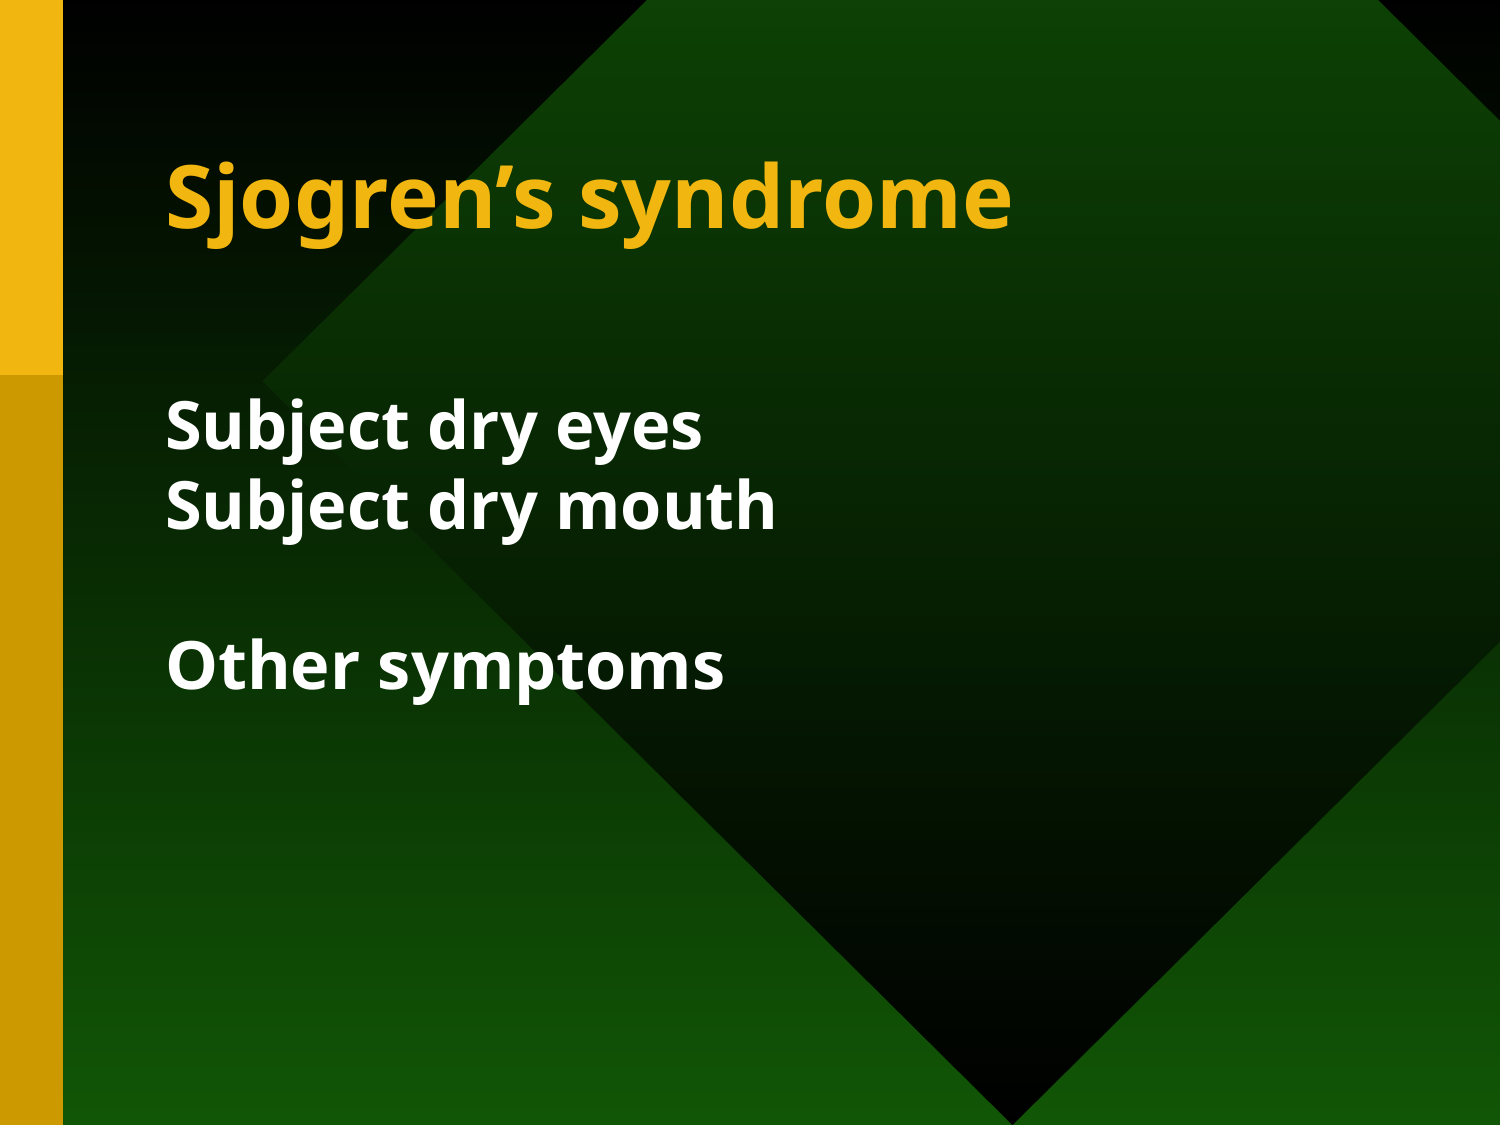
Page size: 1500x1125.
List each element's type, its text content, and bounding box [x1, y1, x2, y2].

title Sjogren’s syndrome [150, 99, 1388, 288]
list Subject dry eyes Subject dry mouth Other symptoms [150, 375, 1388, 976]
